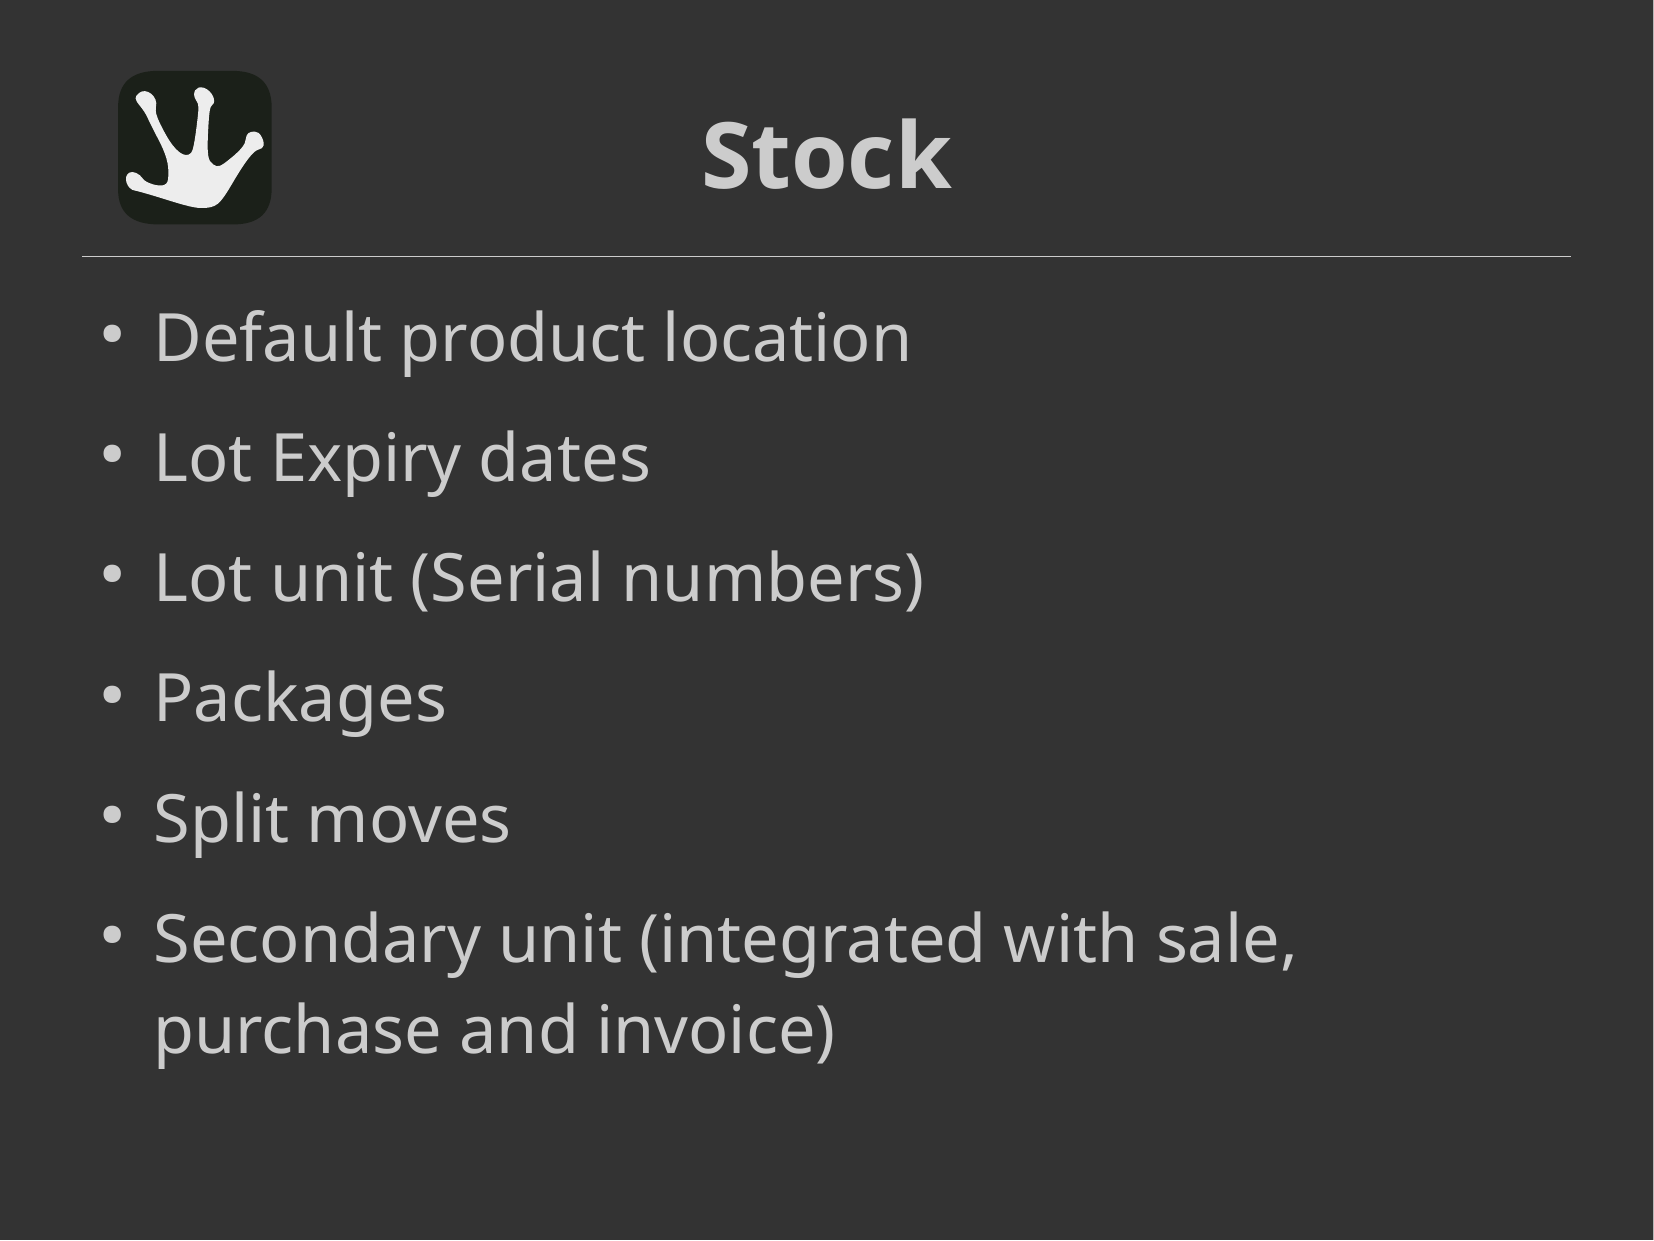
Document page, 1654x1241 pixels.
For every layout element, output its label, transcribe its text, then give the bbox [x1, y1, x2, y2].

list Default product location Lot Expiry dates Lot unit (Serial numbers) Packages Split moves Secondary unit (integrated with sale, purchase and invoice) [82, 290, 1571, 1111]
title Stock [82, 49, 1571, 257]
picture [118, 70, 272, 225]
